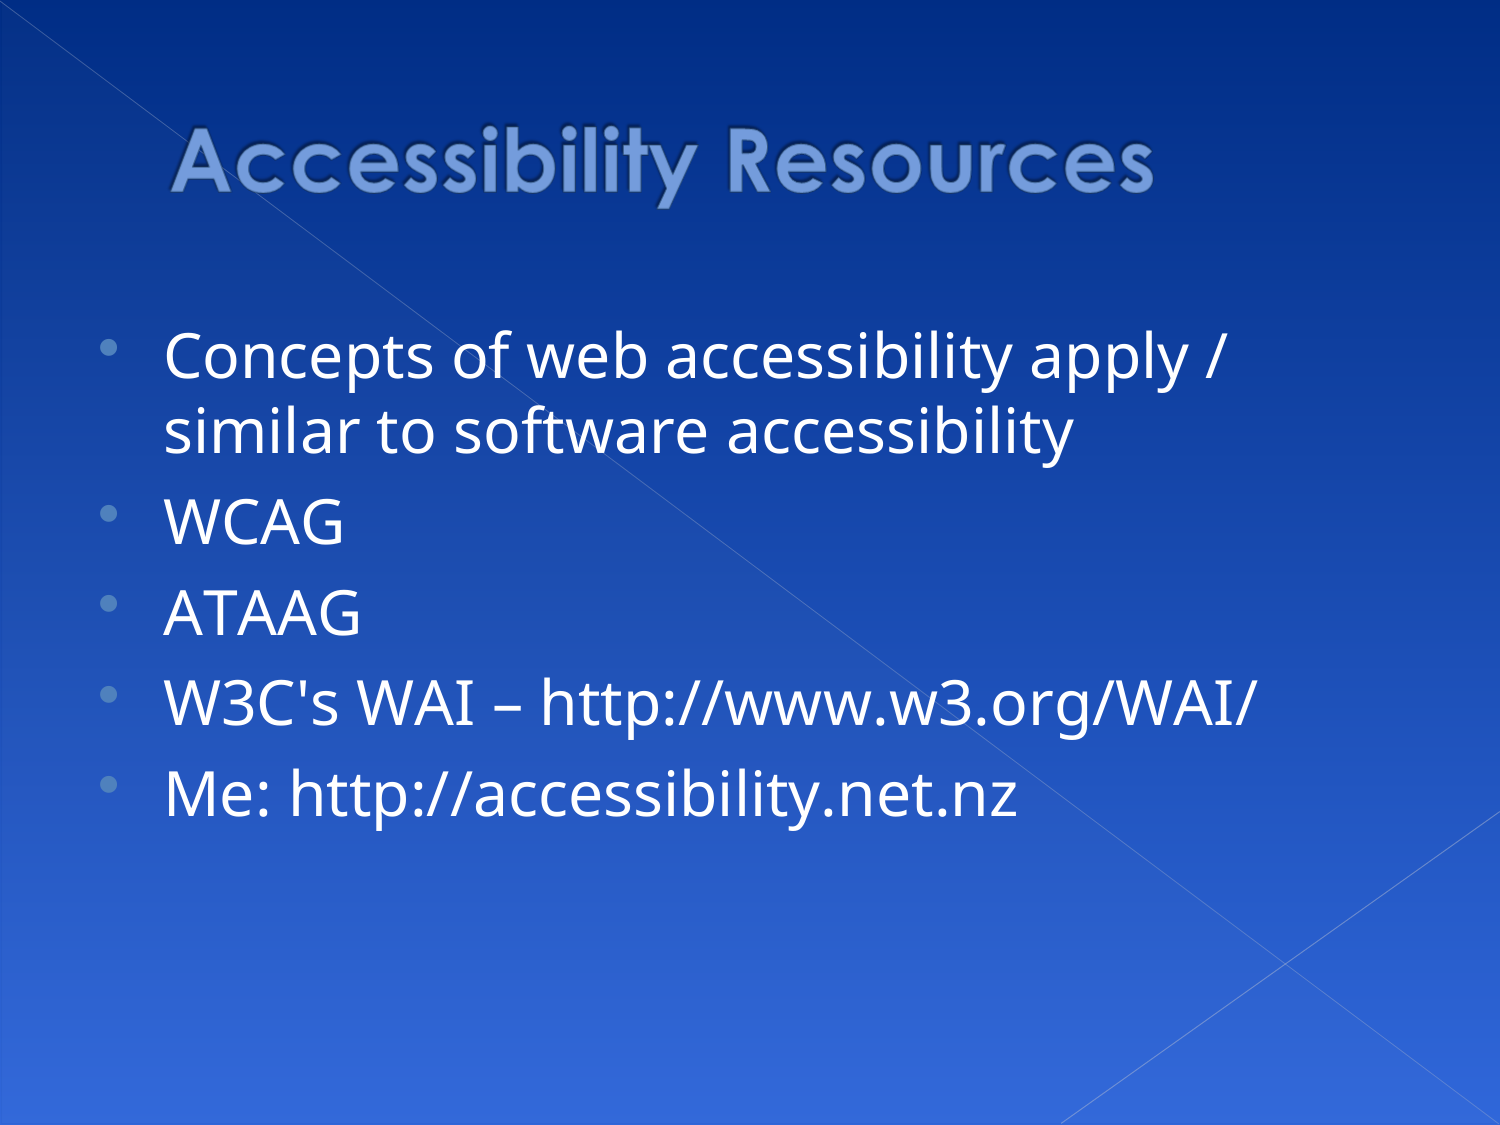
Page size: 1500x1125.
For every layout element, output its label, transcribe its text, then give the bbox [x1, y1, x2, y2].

list Concepts of web accessibility apply / similar to software accessibility WCAG ATAAG W3C's WAI – http://www.w3.org/WAI/ Me: http://accessibility.net.nz [75, 308, 1426, 1059]
text_box [73, 42, 1427, 275]
